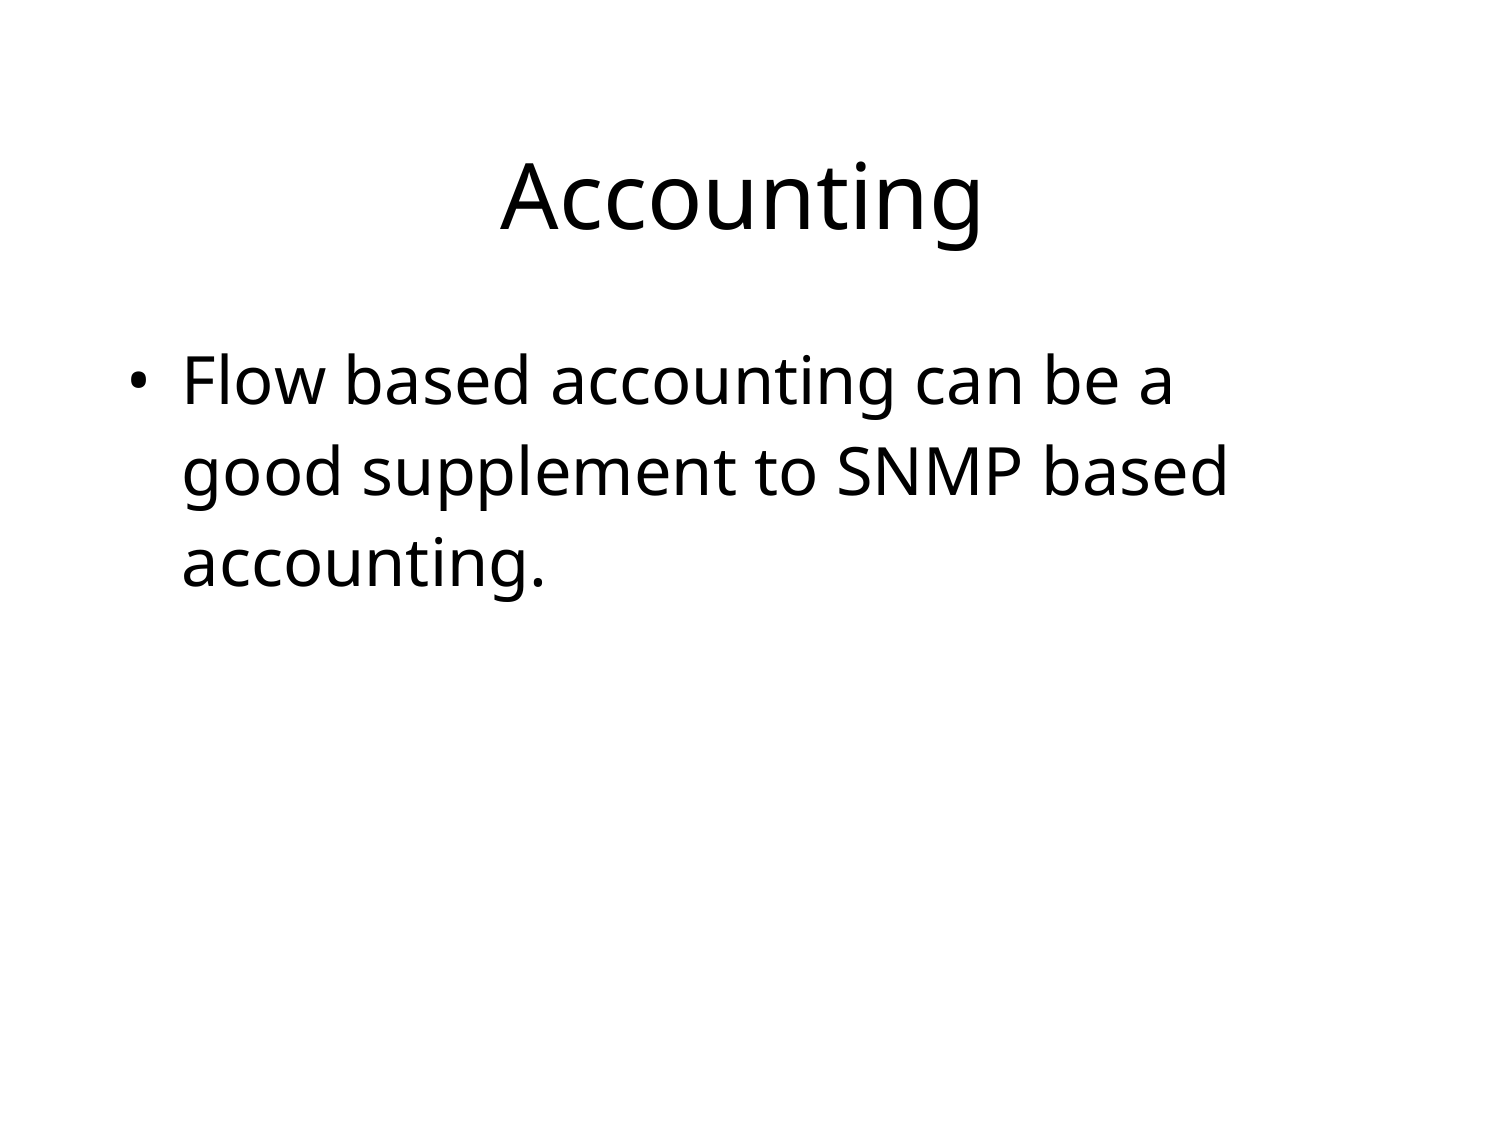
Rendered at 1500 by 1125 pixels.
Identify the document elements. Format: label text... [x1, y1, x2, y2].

title Accounting [112, 62, 1388, 324]
list Flow based accounting can be a good supplement to SNMP based accounting. [112, 324, 1388, 1011]
